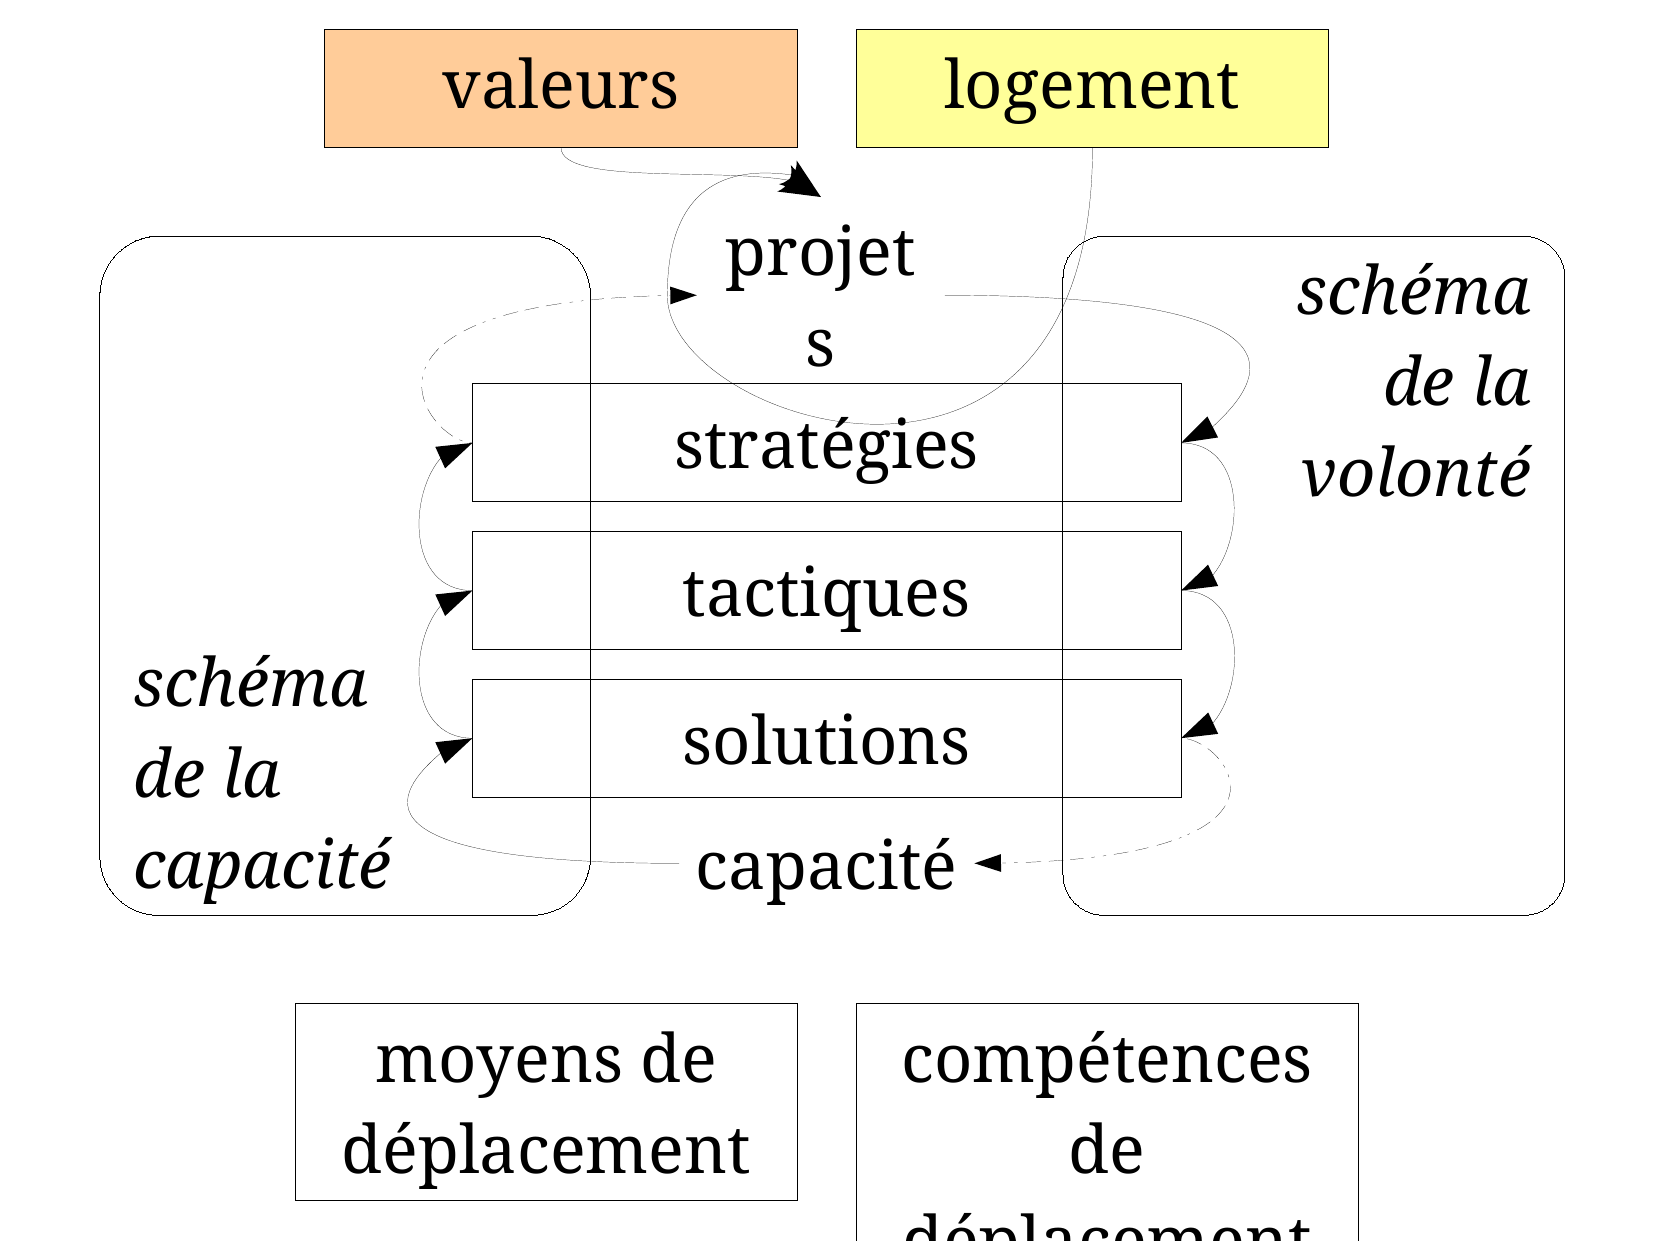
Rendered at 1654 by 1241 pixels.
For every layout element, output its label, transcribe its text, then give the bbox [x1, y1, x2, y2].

text_box tactiques [591, 531, 1182, 650]
text_box projets [696, 236, 945, 355]
text_box solutions [591, 679, 1182, 798]
text_box stratégies [734, 383, 1002, 424]
text_box valeurs [324, 29, 798, 148]
text_box schéma de la volonté [1062, 236, 1565, 916]
text_box schéma de la volonté [1062, 444, 1234, 588]
text_box capacité [679, 810, 975, 916]
text_box compétences de déplacement [856, 1003, 1359, 1199]
text_box schéma de la volonté [1062, 591, 1234, 736]
text_box stratégies [591, 383, 1182, 502]
text_box schéma de la capacité [99, 236, 591, 916]
text_box logement [856, 29, 1329, 148]
text_box moyens de déplacement [295, 1003, 798, 1199]
text_box schéma de la volonté [1062, 236, 1084, 298]
text_box schéma de la volonté [1062, 300, 1249, 440]
